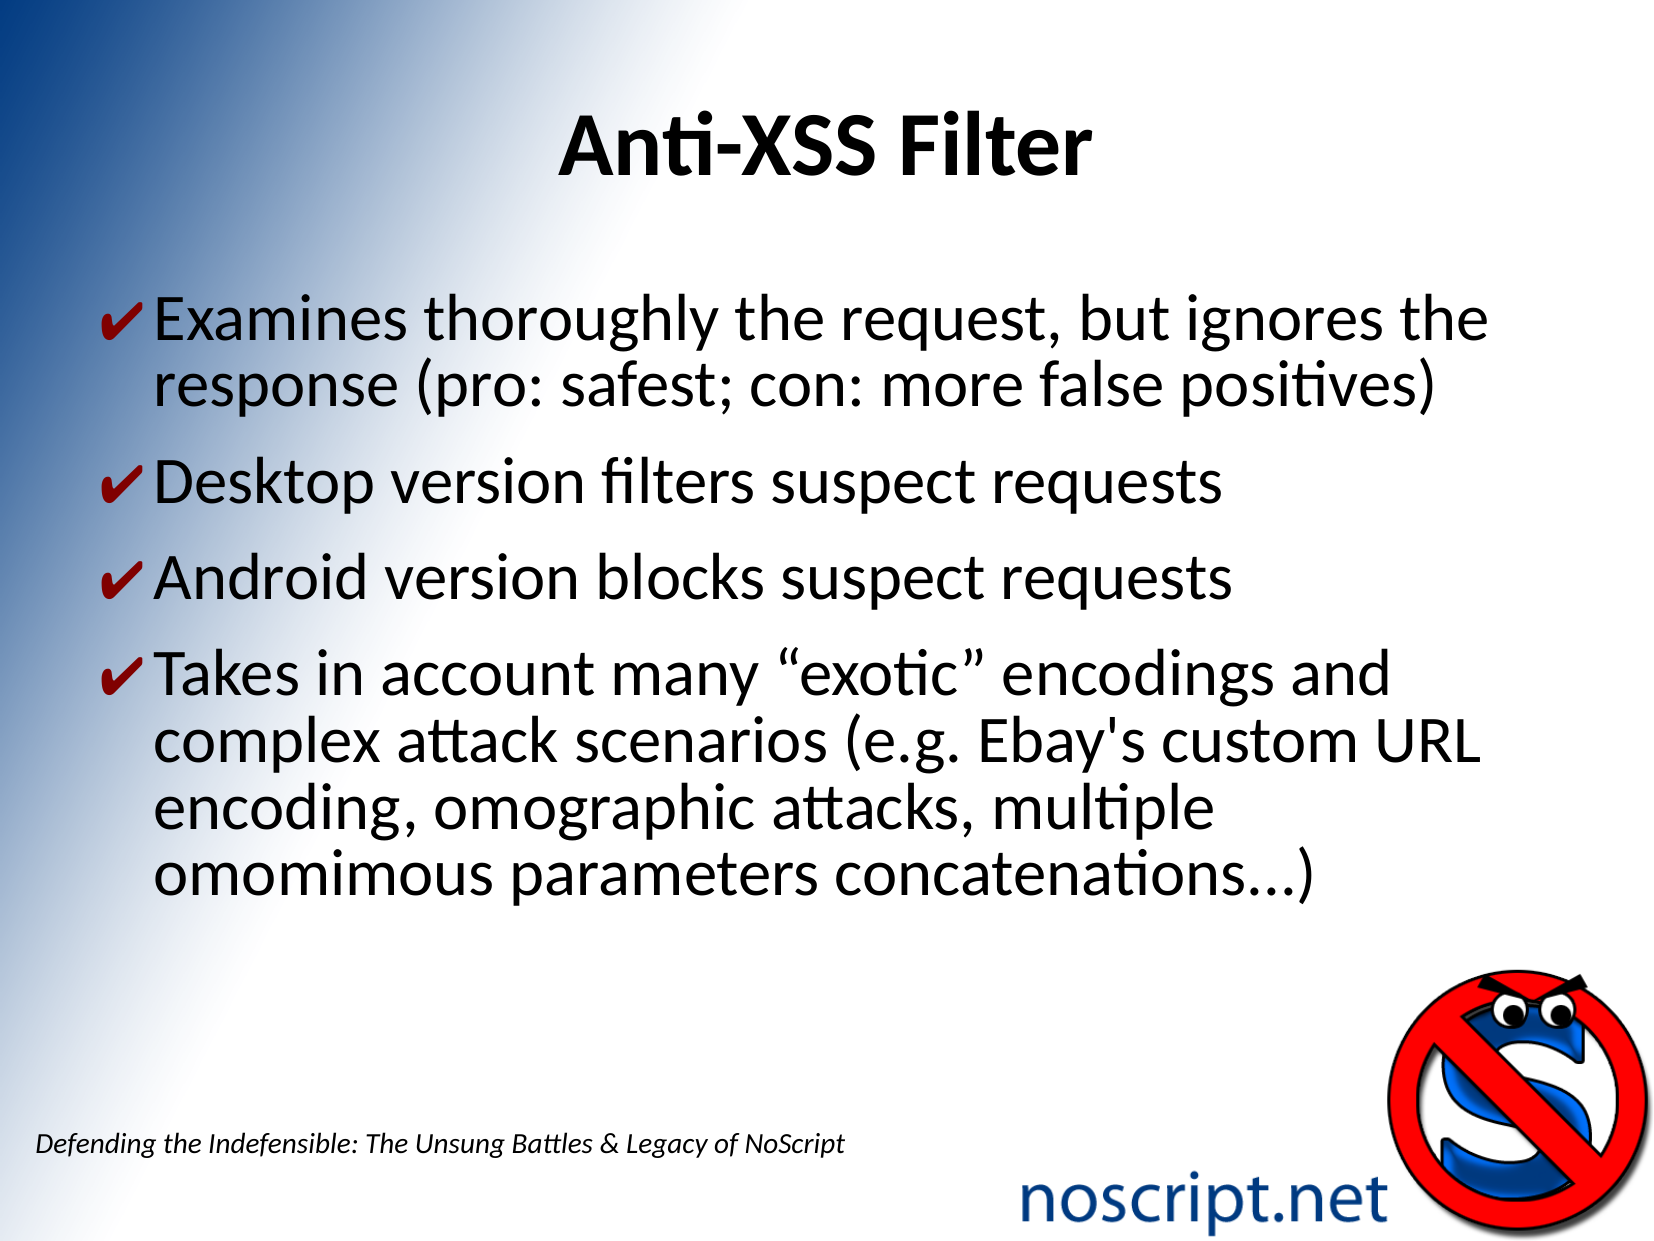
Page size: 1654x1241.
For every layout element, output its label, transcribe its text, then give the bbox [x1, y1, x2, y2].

title Anti-XSS Filter [82, 49, 1571, 257]
picture [0, 0, 1654, 1241]
list Examines thoroughly the request, but ignores the response (pro: safest; con: more false positives) Desktop version filters suspect requests Android version blocks suspect requests Takes in account many “exotic” encodings and complex attack scenarios (e.g. Ebay's custom URL encoding, omographic attacks, multiple omomimous parameters concatenations...) [82, 290, 1571, 1010]
